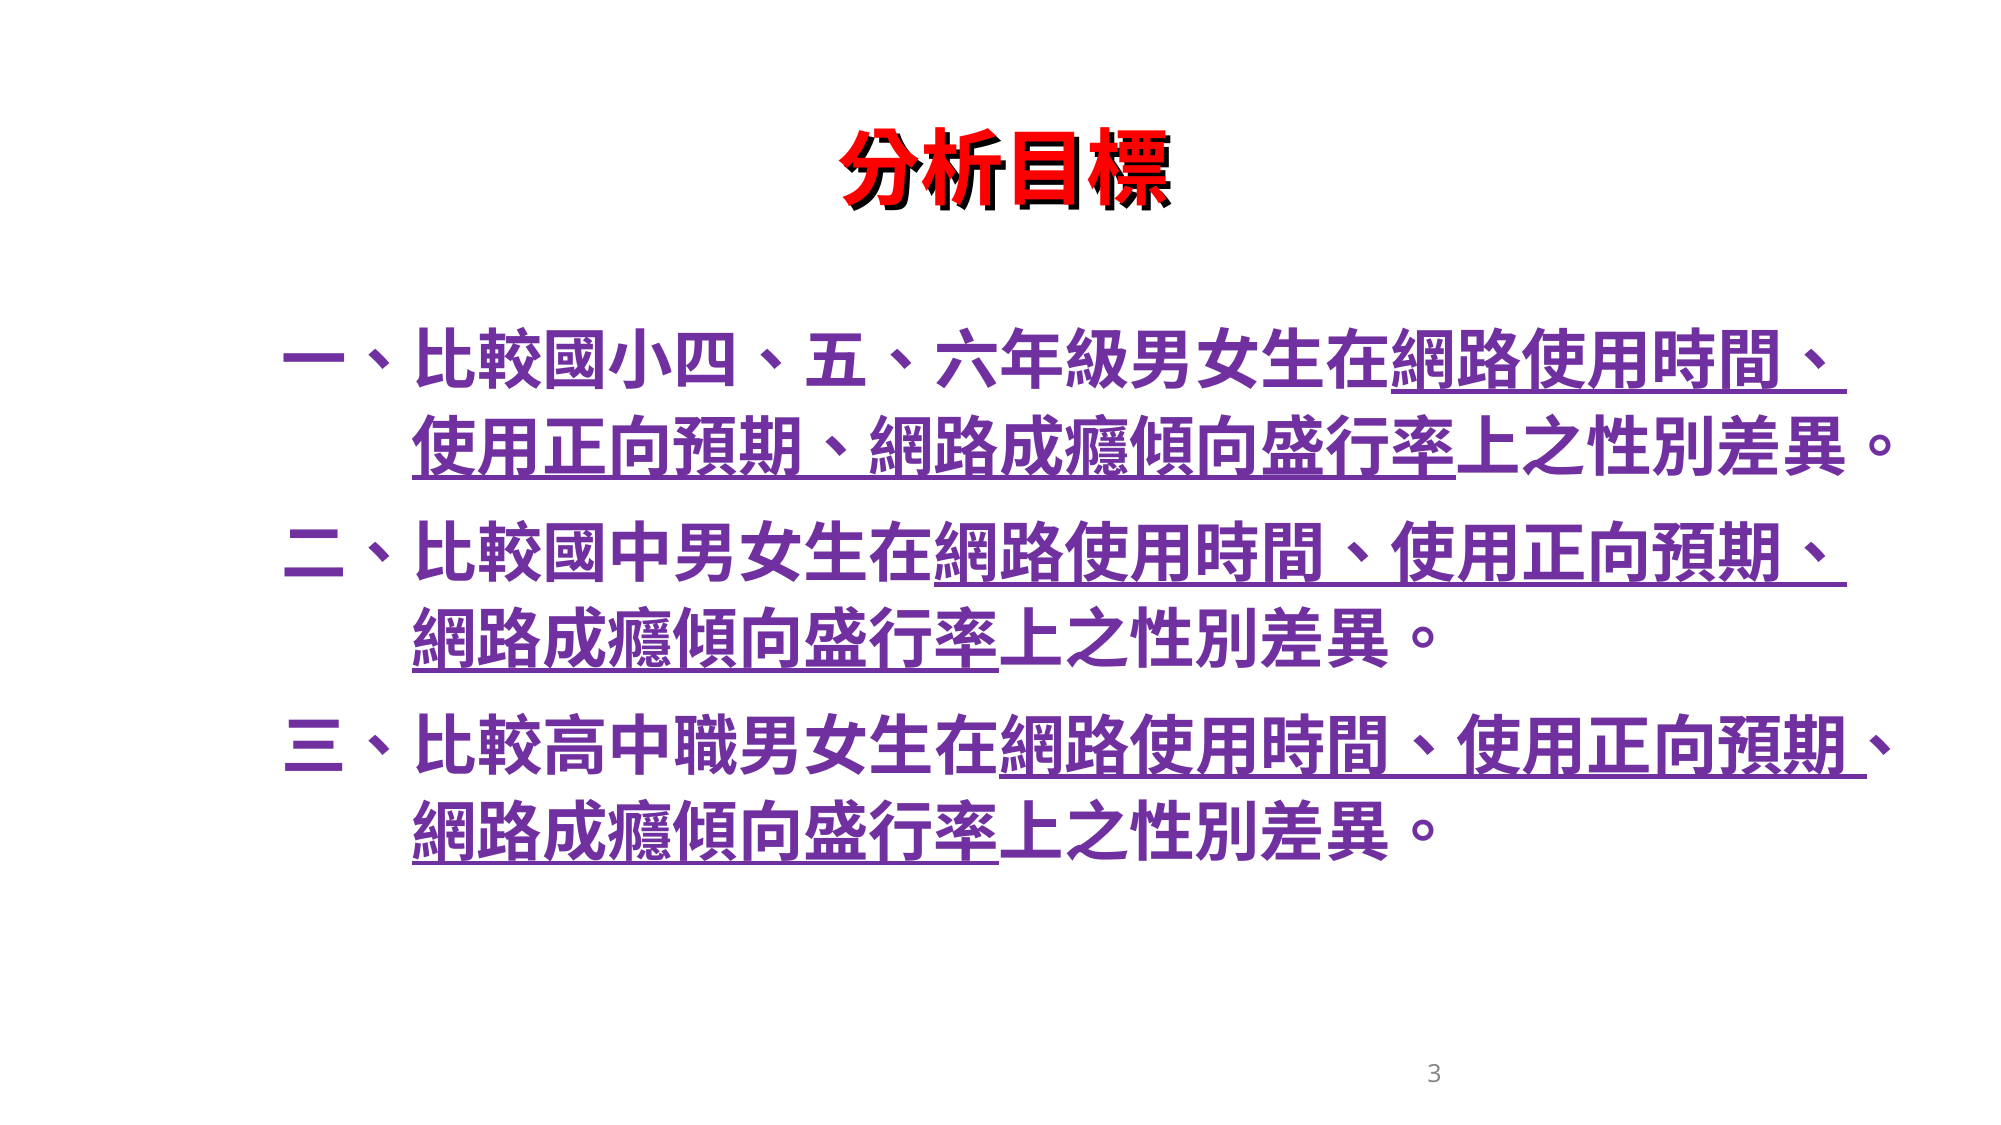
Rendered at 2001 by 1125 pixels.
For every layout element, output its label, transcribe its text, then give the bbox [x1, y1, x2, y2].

list 一、比較國小四、五、六年級男女生在網路使用時間、使用正向預期、網路成癮傾向盛行率上之性別差異。 二、比較國中男女生在網路使用時間、使用正向預期、網路成癮傾向盛行率上之性別差異。 三、比較高中職男女生在網路使用時間、使用正向預期、網路成癮傾向盛行率上之性別差異。 [136, 303, 1883, 907]
text_box 3 [1412, 1042, 1863, 1103]
title 分析目標 [141, 62, 1867, 281]
